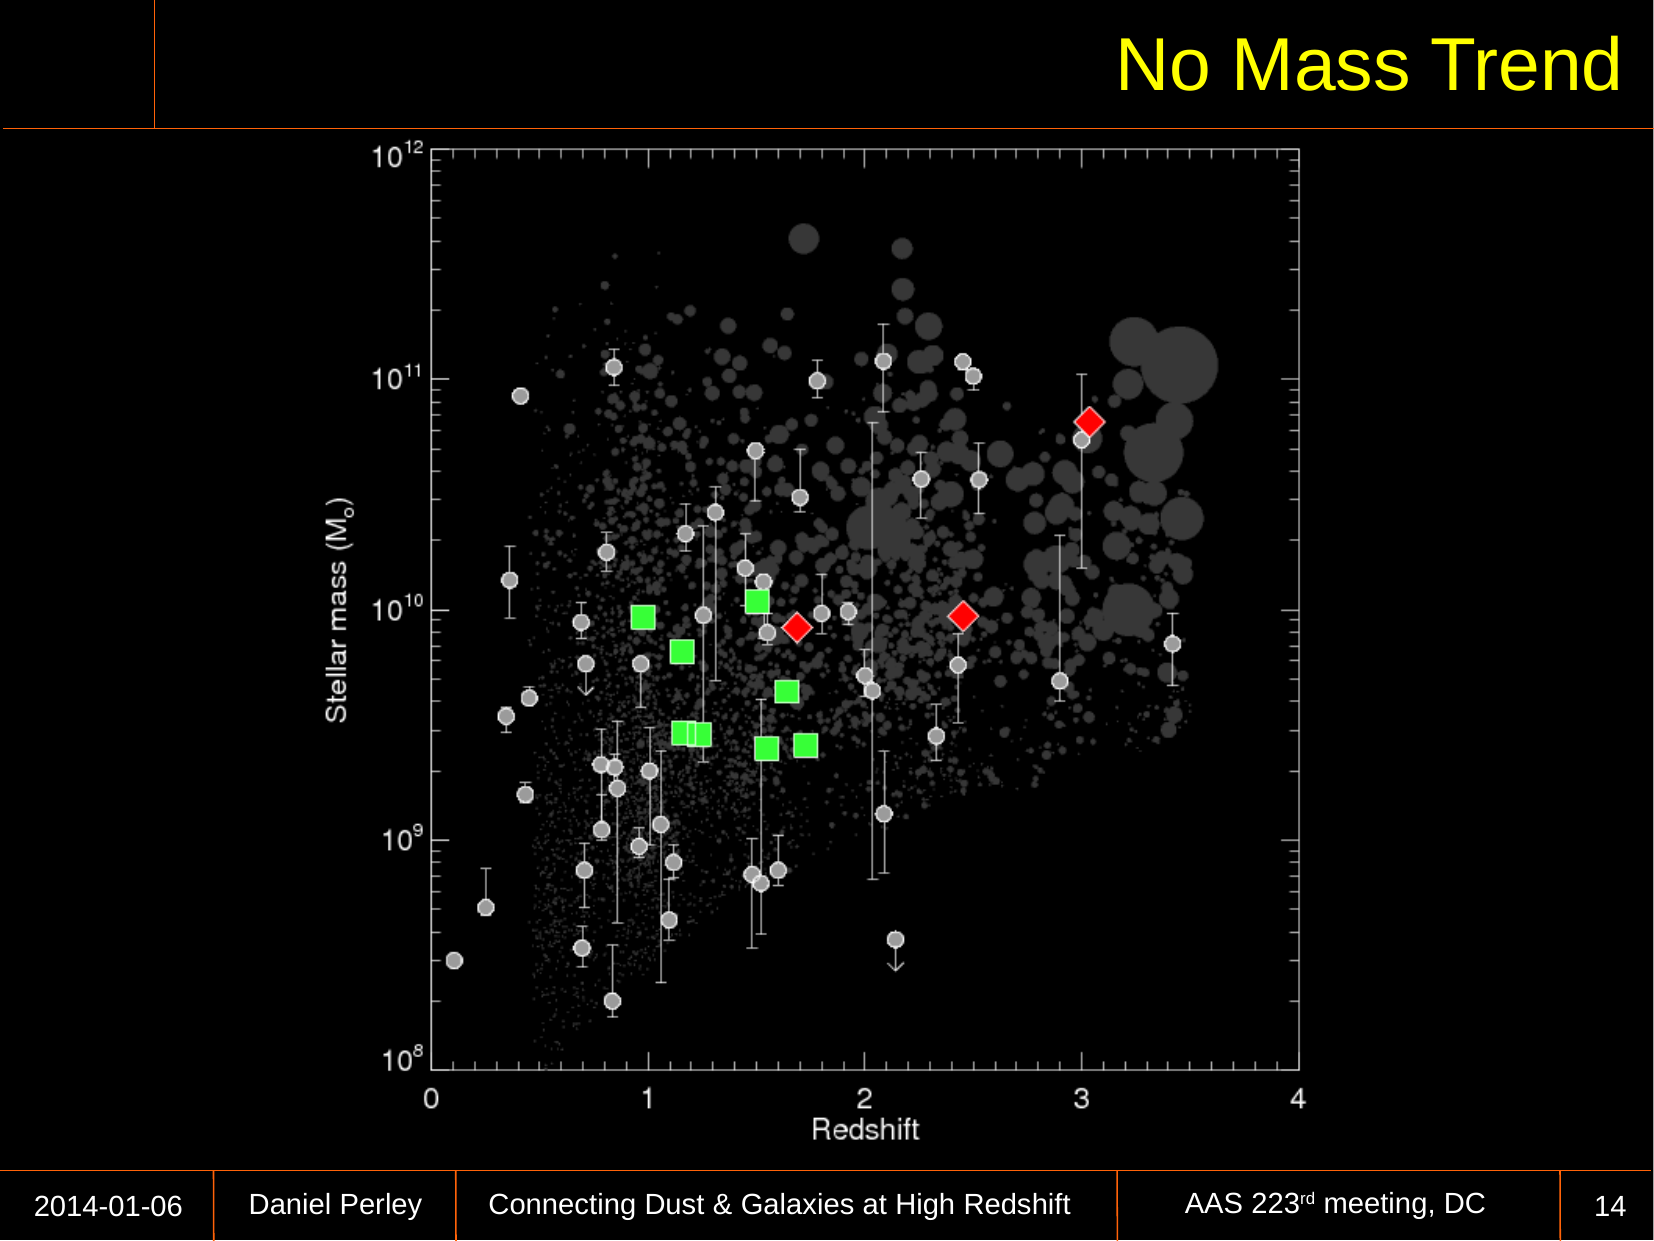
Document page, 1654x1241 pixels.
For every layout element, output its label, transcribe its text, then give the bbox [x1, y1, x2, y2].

picture [315, 133, 1322, 1143]
title No Mass Trend [187, 21, 1624, 108]
